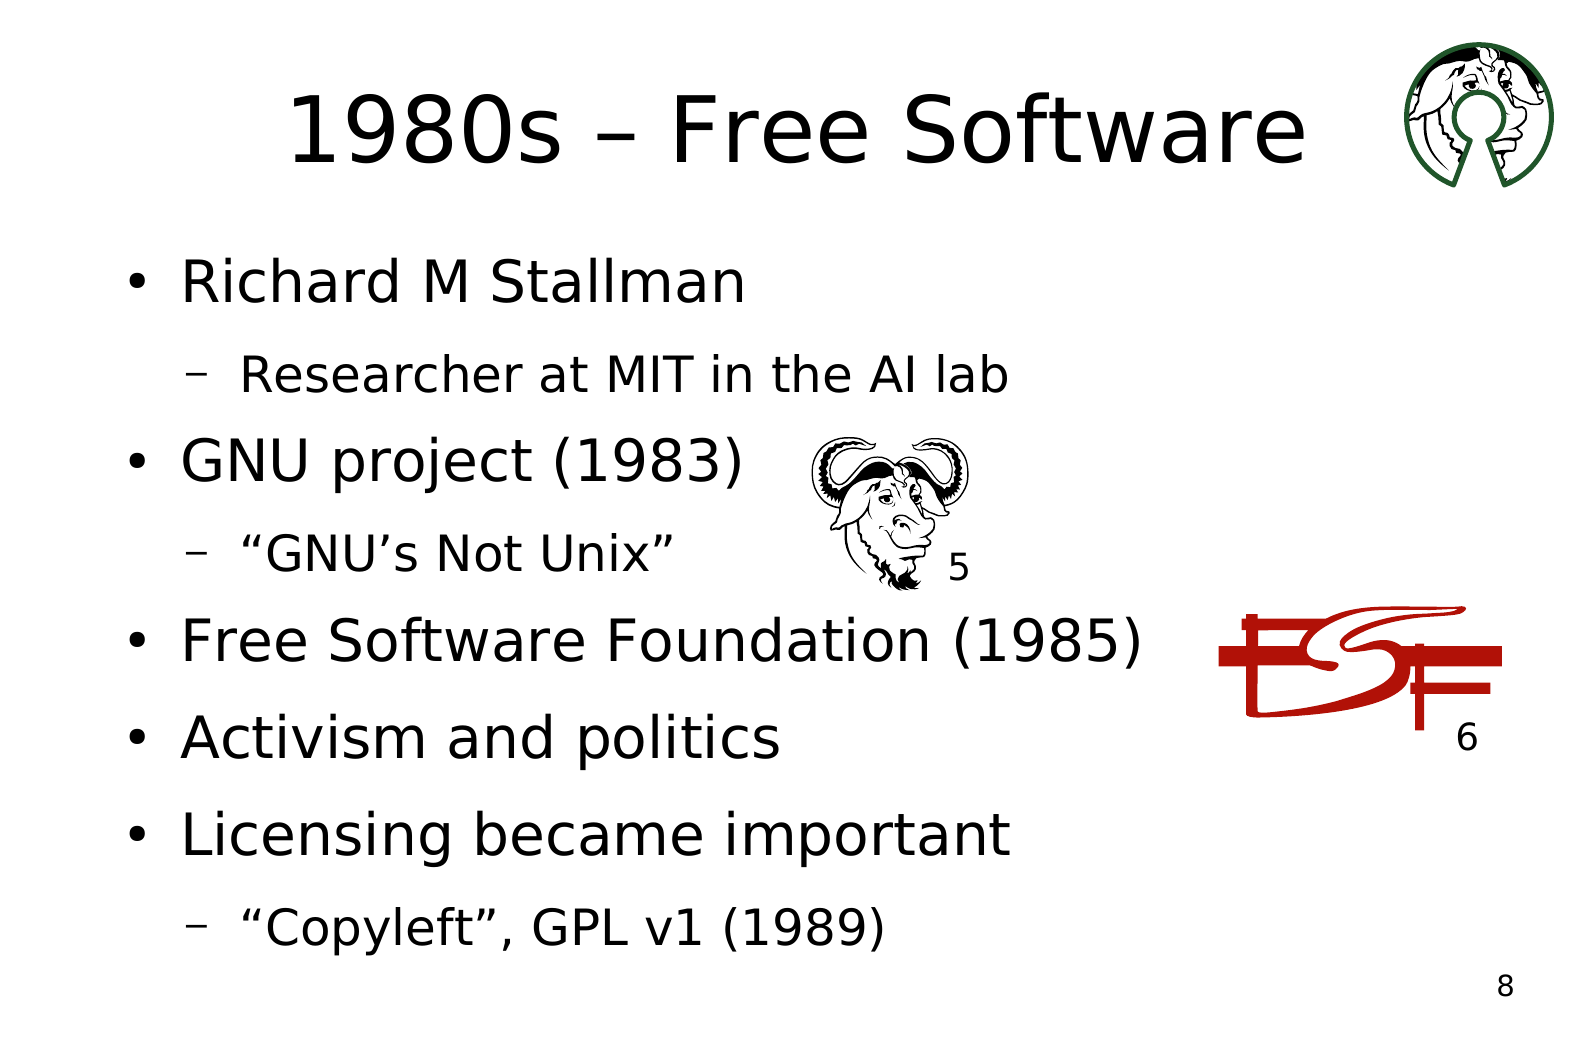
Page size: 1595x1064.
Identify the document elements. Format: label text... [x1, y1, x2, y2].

text_box 5 [932, 538, 987, 597]
list Richard M Stallman Researcher at MIT in the AI lab GNU project (1983) “GNU’s Not Unix” Free Software Foundation (1985) Activism and politics Licensing became important “Copyleft”, GPL v1 (1989) [79, 248, 1515, 973]
picture [1181, 602, 1524, 756]
picture [811, 437, 969, 591]
title 1980s – Free Software [79, 42, 1515, 220]
text_box 6 [1440, 708, 1495, 768]
